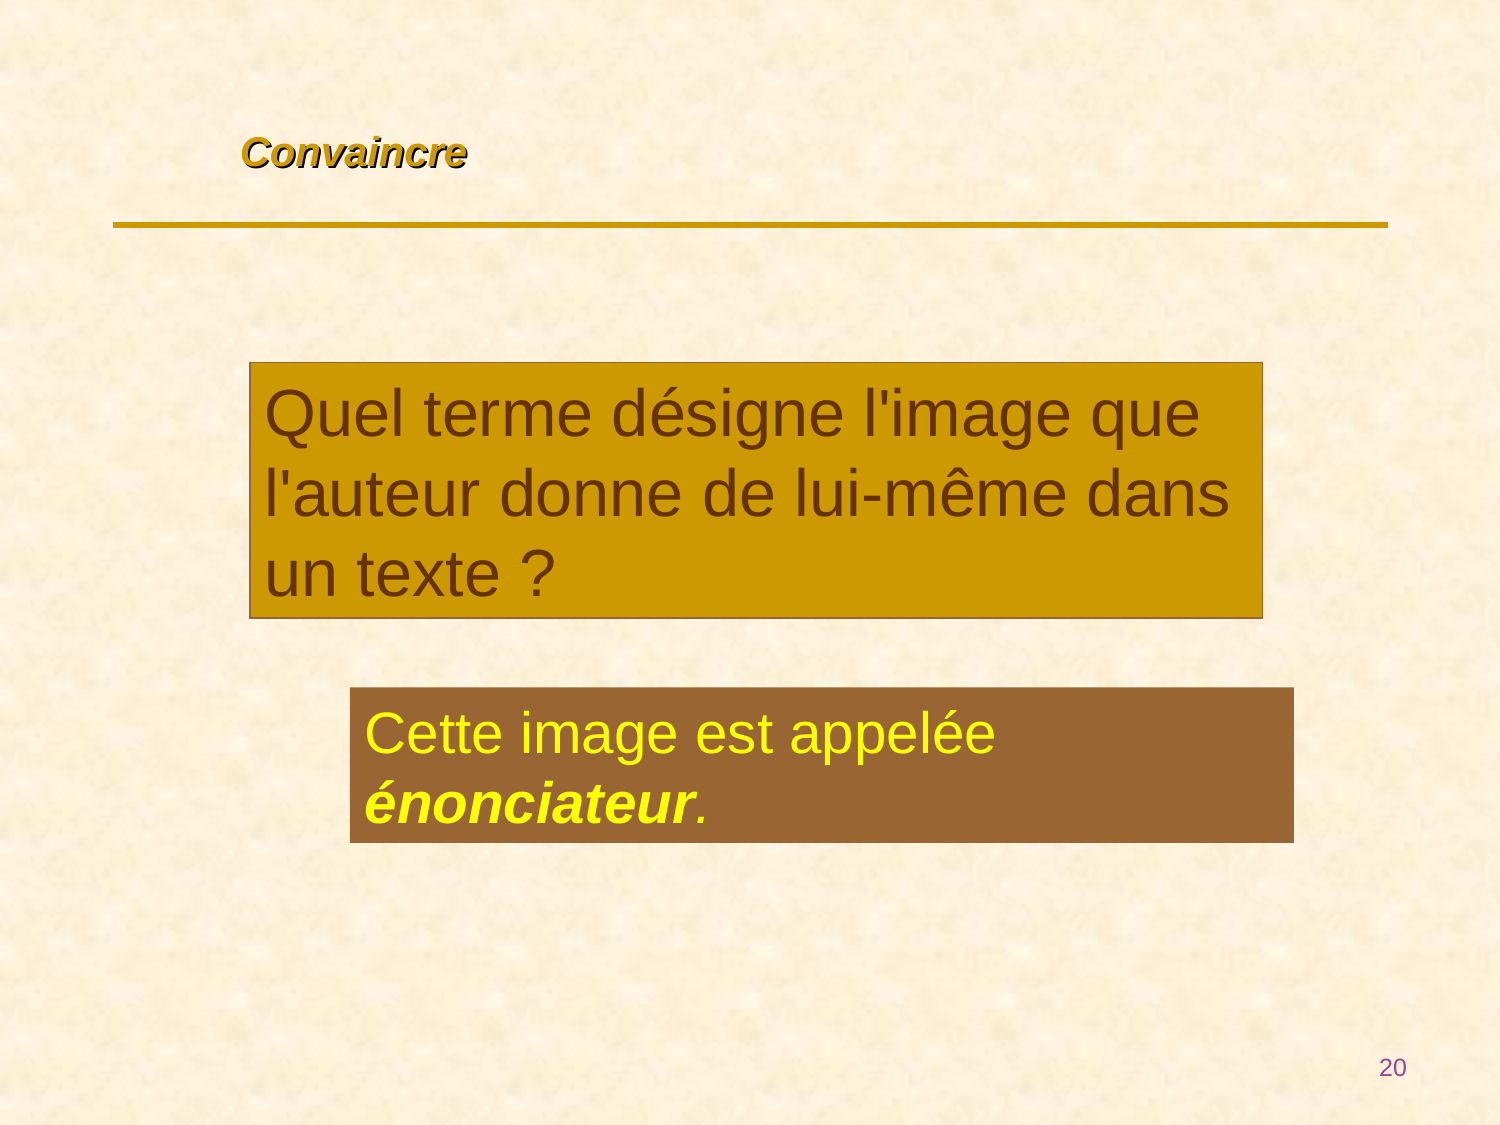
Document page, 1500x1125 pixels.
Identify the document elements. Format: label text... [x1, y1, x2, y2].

text_box Cette image est appelée énonciateur. [349, 687, 1294, 843]
text_box Convaincre [225, 116, 483, 183]
picture [0, 0, 1500, 1125]
text_box Quel terme désigne l'image que l'auteur donne de lui-même dans un texte ? [249, 362, 1263, 618]
